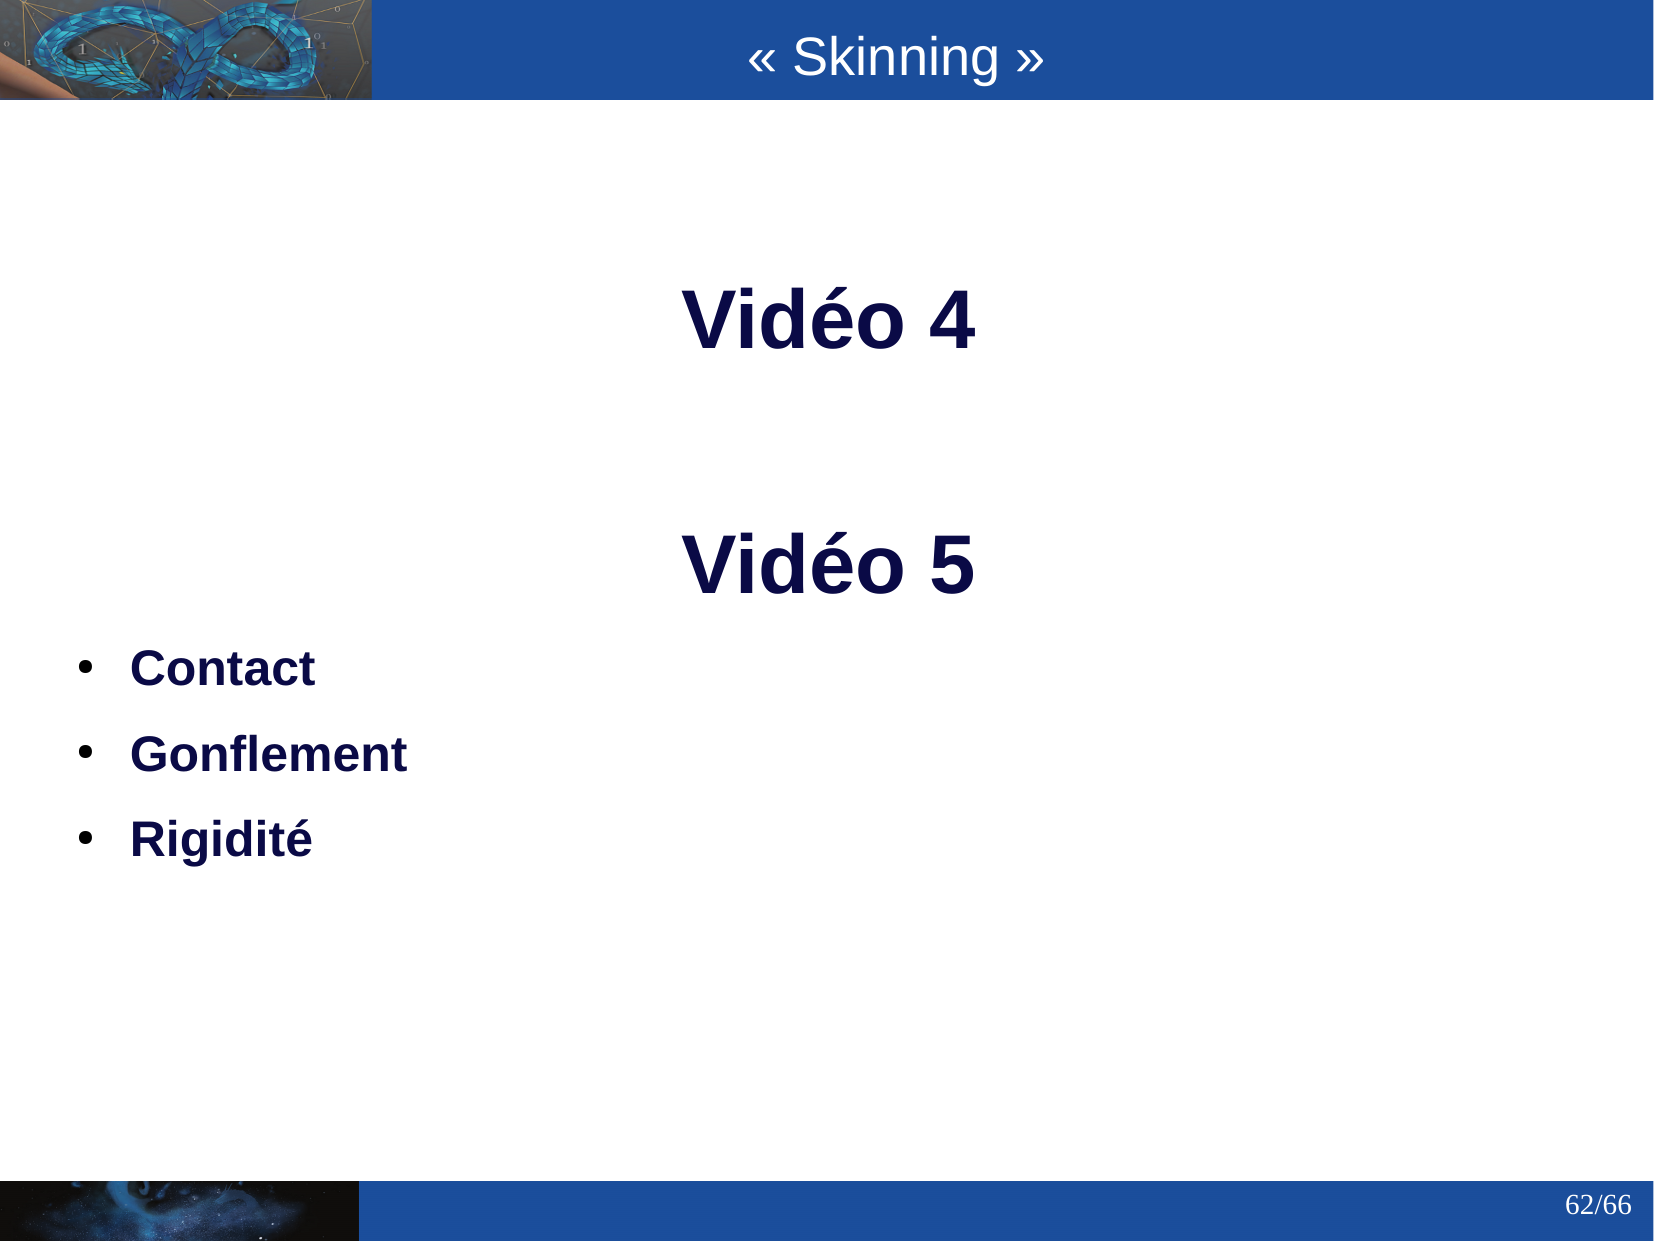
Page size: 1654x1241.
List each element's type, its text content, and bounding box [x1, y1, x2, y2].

list Vidéo 4 Vidéo 5 Contact Gonflement Rigidité [58, 159, 1600, 1145]
title « Skinning » [387, 10, 1407, 102]
picture [0, 0, 1654, 100]
picture [0, 1181, 1654, 1241]
